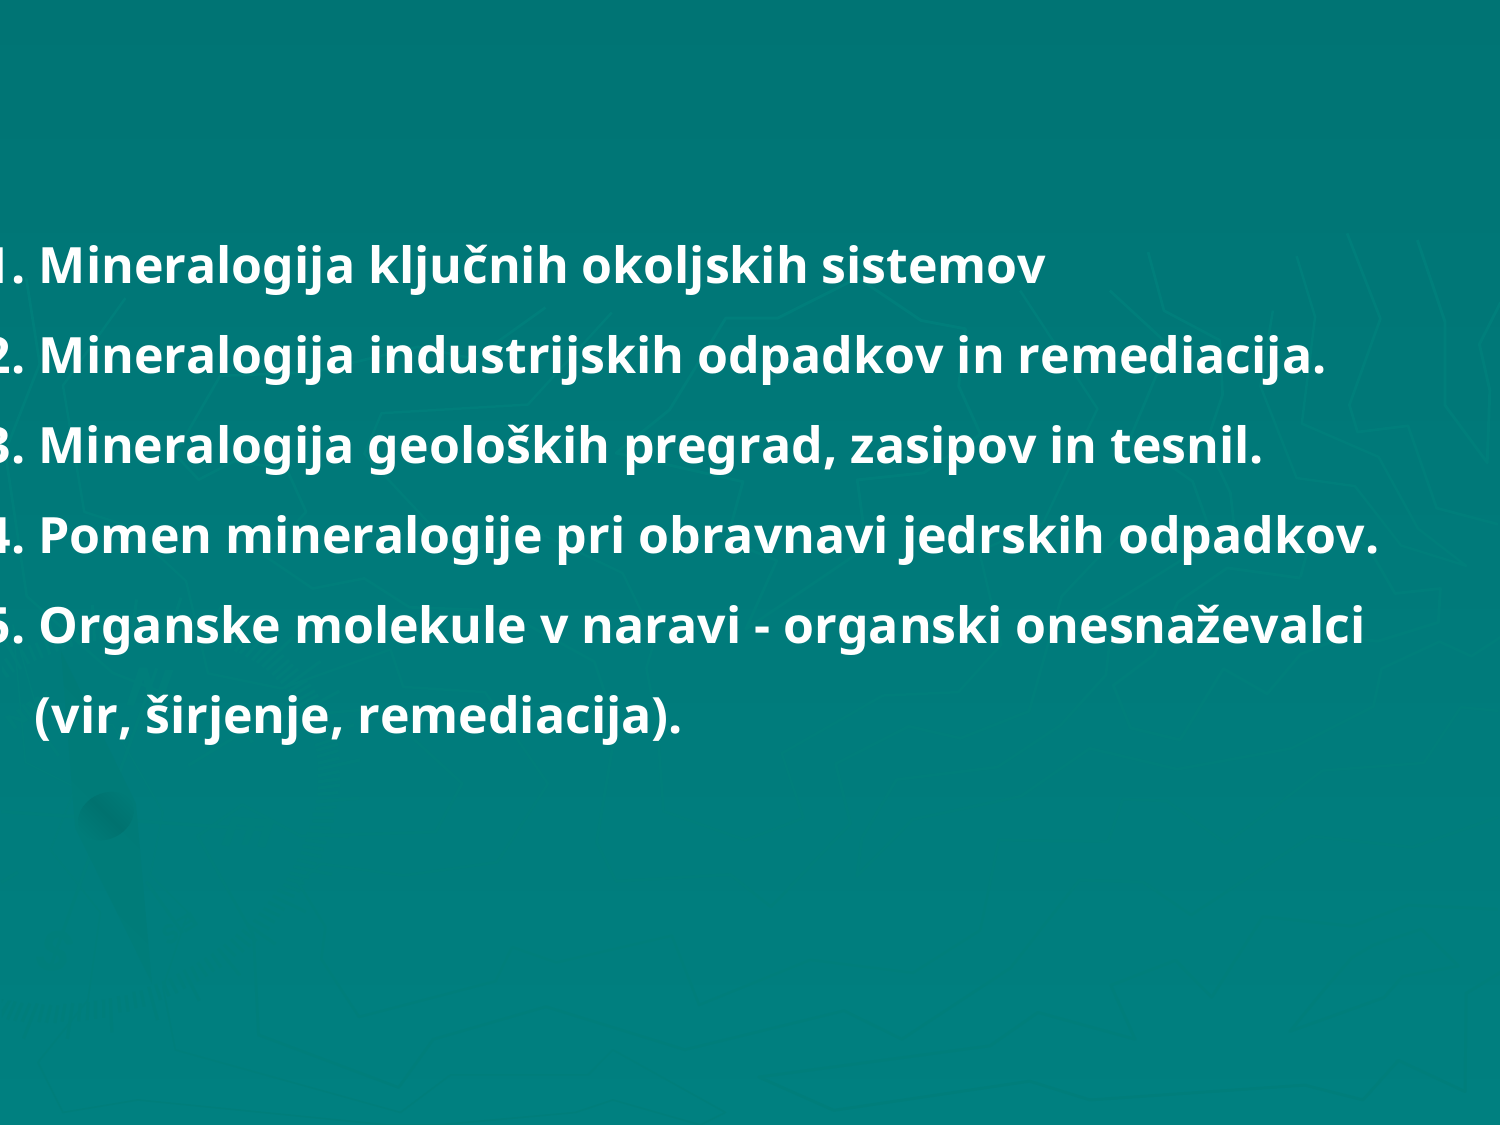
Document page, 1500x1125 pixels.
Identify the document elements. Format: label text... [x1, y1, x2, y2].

text_box Mineralogija ključnih okoljskih sistemov Mineralogija industrijskih odpadkov in remediacija. 3. Mineralogija geoloških pregrad, zasipov in tesnil. 4. Pomen mineralogije pri obravnavi jedrskih odpadkov. 5. Organske molekule v naravi - organski onesnaževalci (vir, širjenje, remediacija). [0, 196, 1500, 752]
